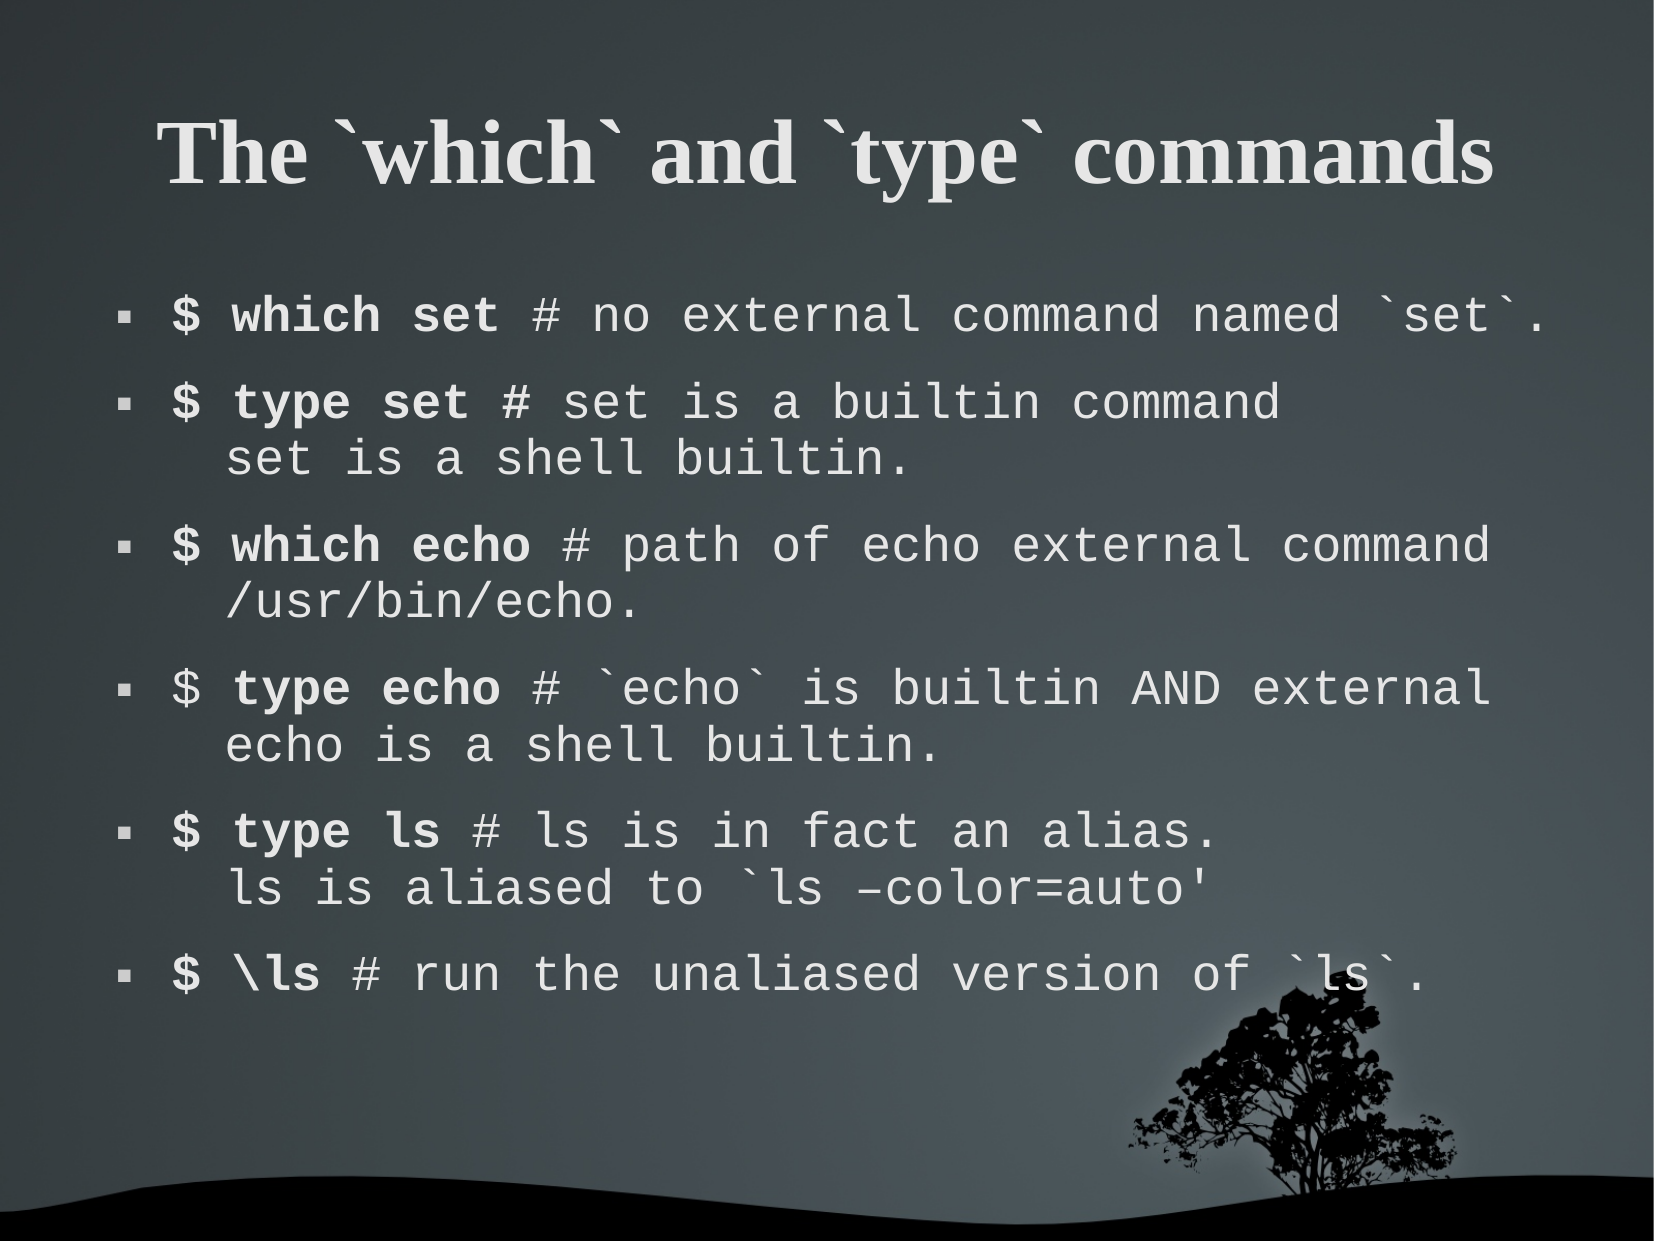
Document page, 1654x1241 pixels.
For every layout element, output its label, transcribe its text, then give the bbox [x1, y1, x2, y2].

picture [0, 0, 1654, 1241]
title The `which` and `type` commands [82, 49, 1571, 257]
list $ which set # no external command named `set`. $ type set # set is a builtin command set is a shell builtin. $ which echo # path of echo external command /usr/bin/echo. $ type echo # `echo` is builtin AND external echo is a shell builtin. $ type ls # ls is in fact an alias. ls is aliased to `ls –color=auto' $ \ls # run the unaliased version of `ls`. [82, 290, 1571, 1109]
